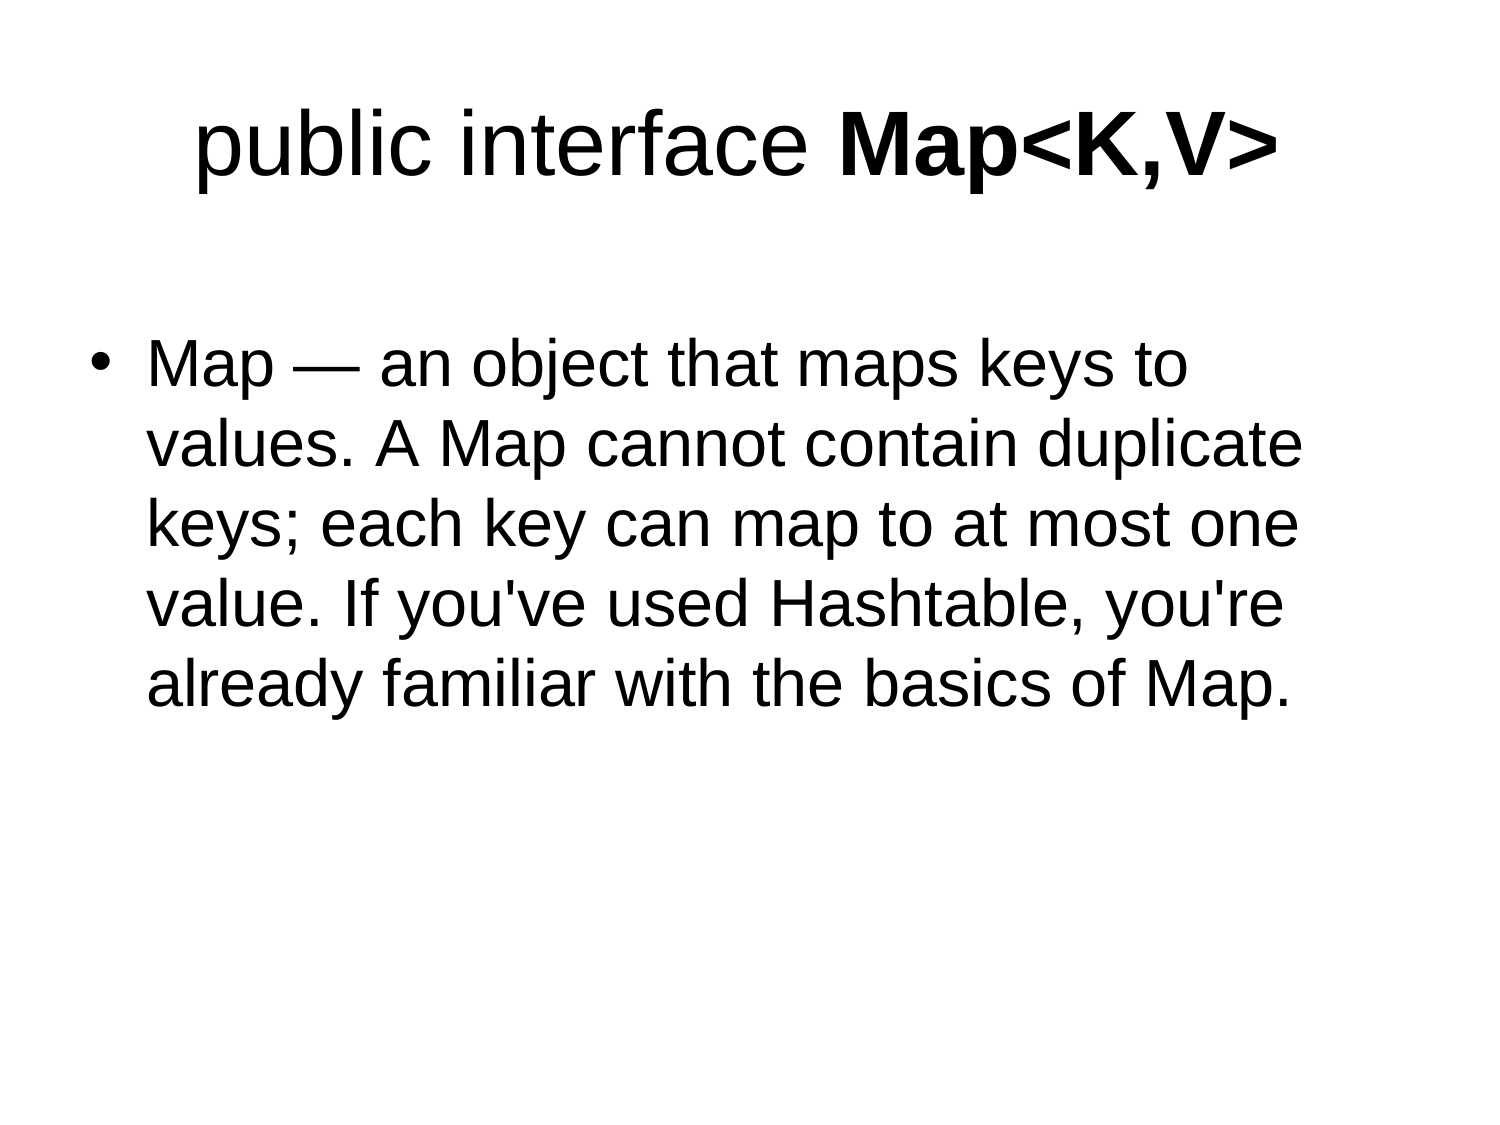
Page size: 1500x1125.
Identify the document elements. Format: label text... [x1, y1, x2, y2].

title public interface Map<K,V> [75, 45, 1426, 233]
list Map — an object that maps keys to values. A Map cannot contain duplicate keys; each key can map to at most one value. If you've used Hashtable, you're already familiar with the basics of Map. [75, 312, 1426, 1005]
